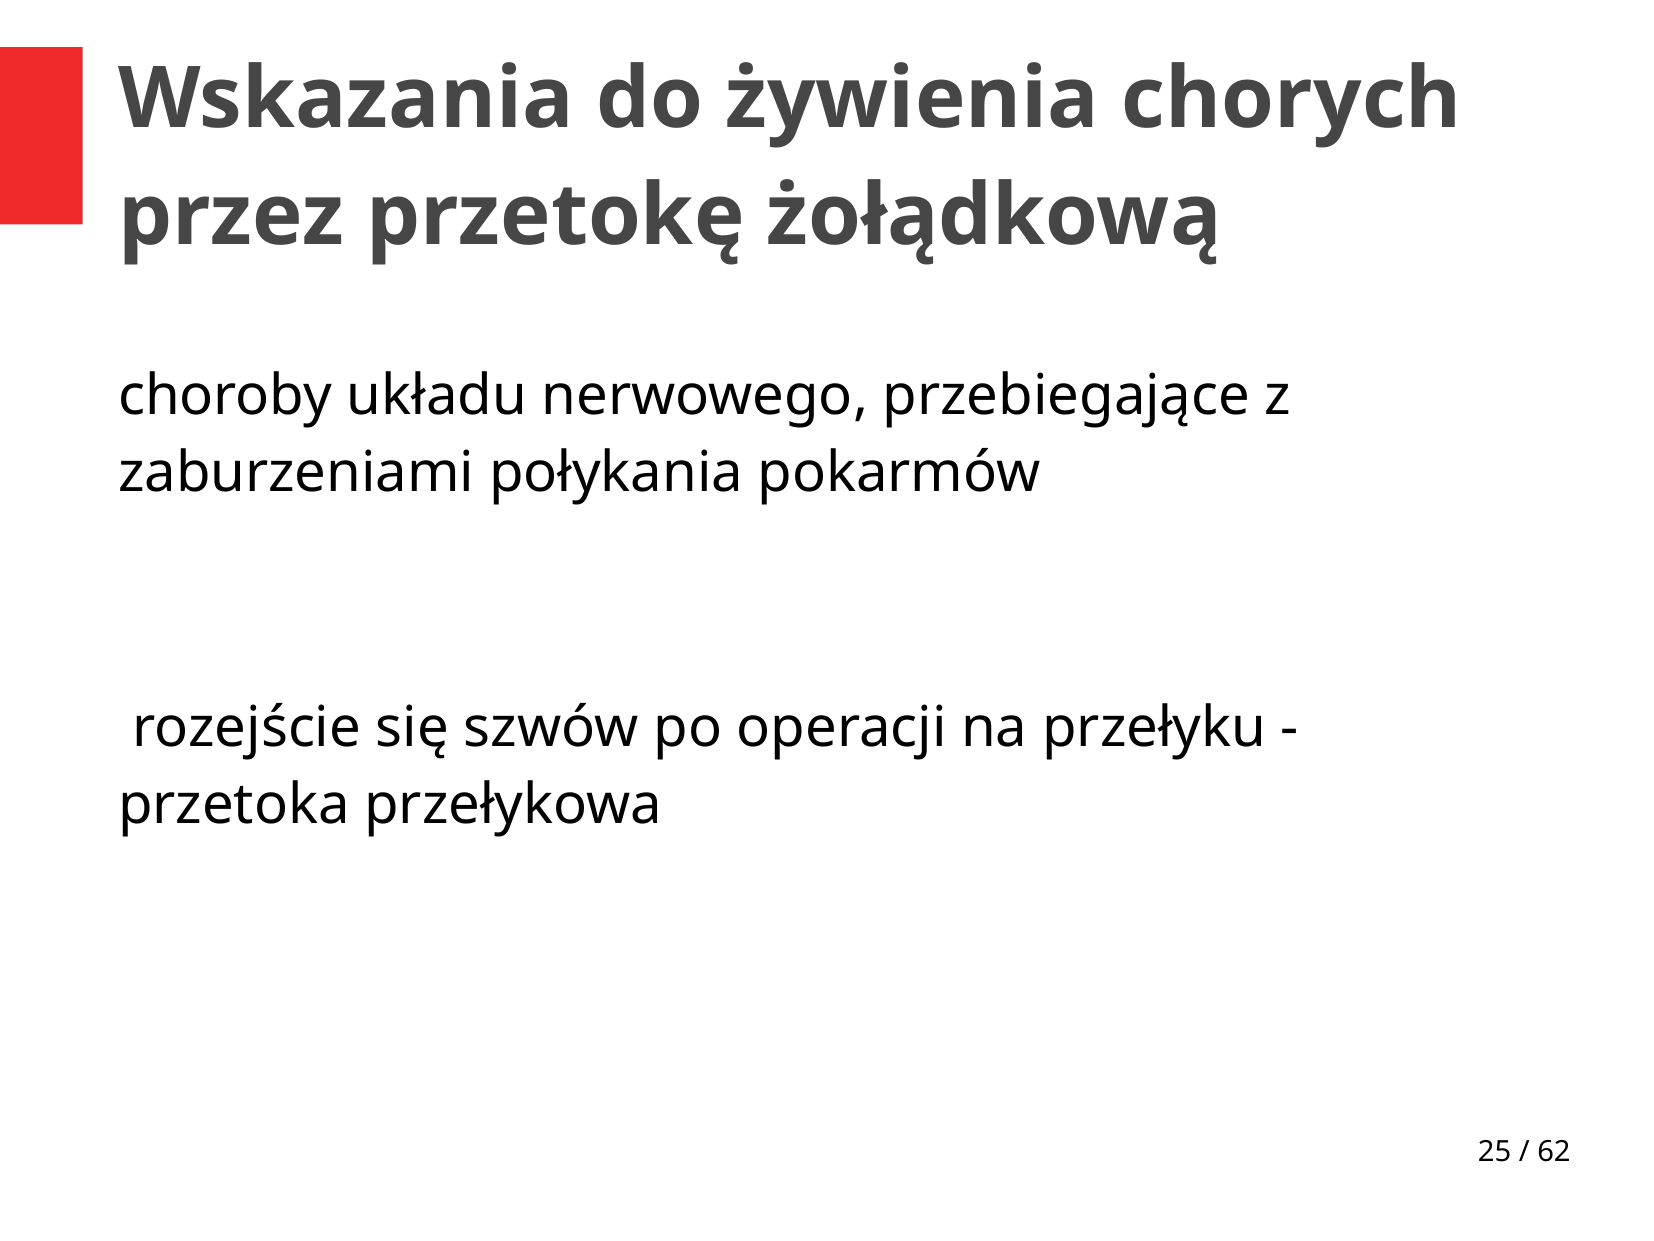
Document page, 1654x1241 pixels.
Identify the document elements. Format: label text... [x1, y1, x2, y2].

list choroby układu nerwowego, przebiegające z zaburzeniami połykania pokarmów rozejście się szwów po operacji na przełyku - przetoka przełykowa [118, 354, 1536, 1074]
title Wskazania do żywienia chorych przez przetokę żołądkową [118, 21, 1571, 285]
